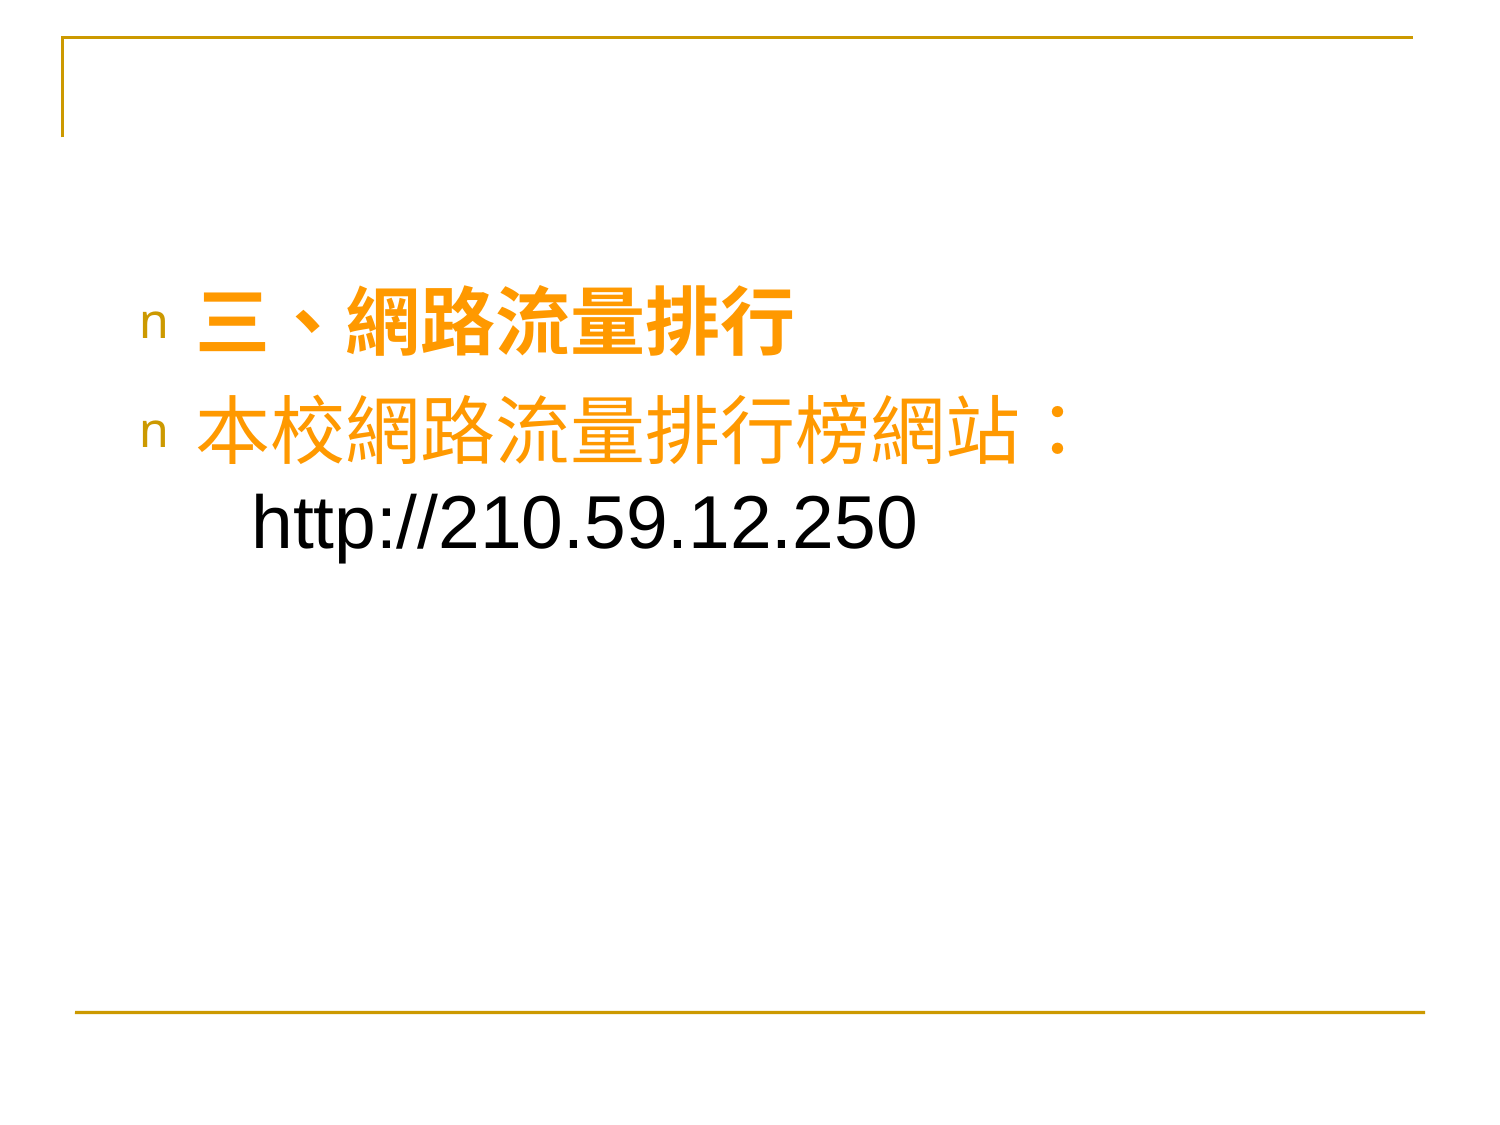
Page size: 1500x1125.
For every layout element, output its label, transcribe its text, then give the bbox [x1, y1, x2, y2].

list 三、網路流量排行 本校網路流量排行榜網站：http://210.59.12.250 [123, 267, 1329, 858]
